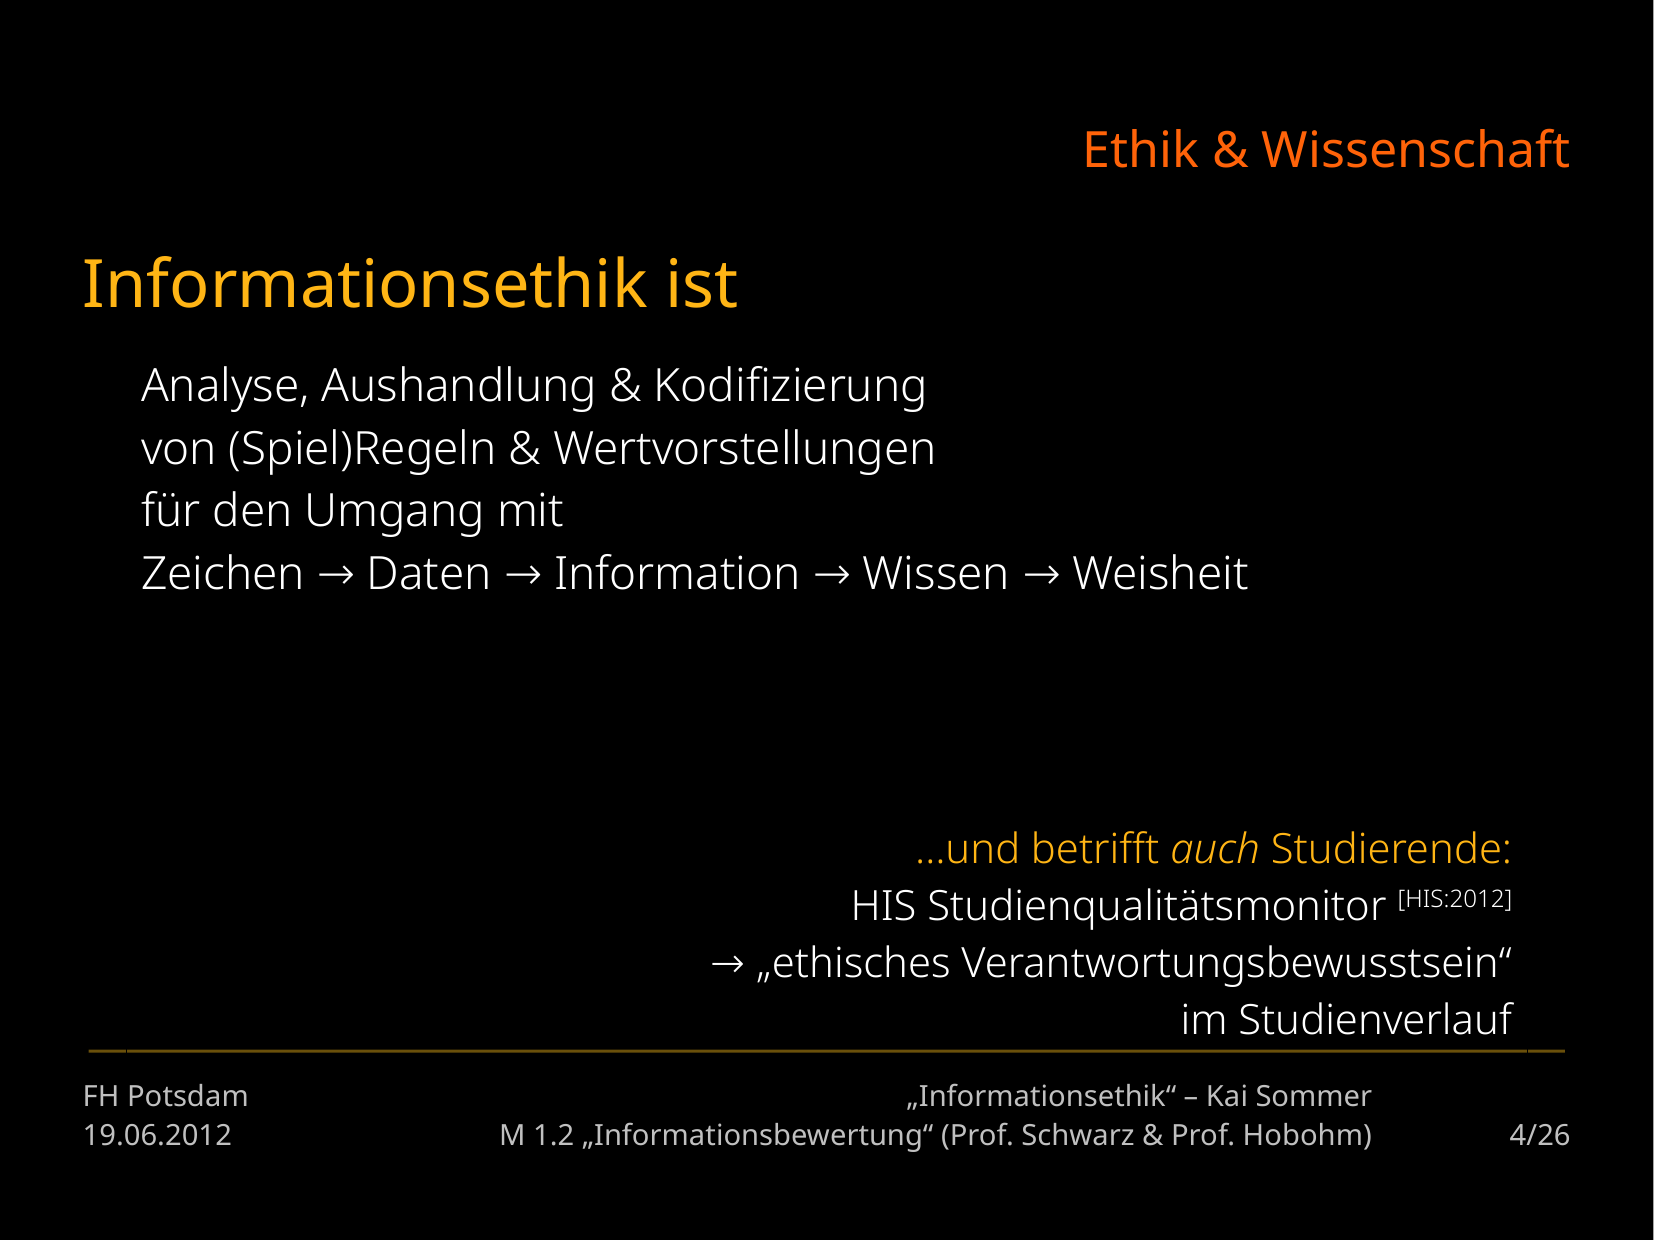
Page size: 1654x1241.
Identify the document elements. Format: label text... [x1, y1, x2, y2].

text_box …und betrifft auch Studierende: HIS Studienqualitätsmonitor [HIS:2012] → „ethisches Verantwortungsbewusstsein“ im Studienverlauf [126, 811, 1528, 1016]
text_box Analyse, Aushandlung & Kodifizierung von (Spiel)Regeln & Wertvorstellungen für den Umgang mit Zeichen → Daten → Information → Wissen → Weisheit [126, 345, 1528, 566]
title Ethik & Wissenschaft [82, 88, 1571, 207]
list Informationsethik ist [82, 236, 1571, 1109]
